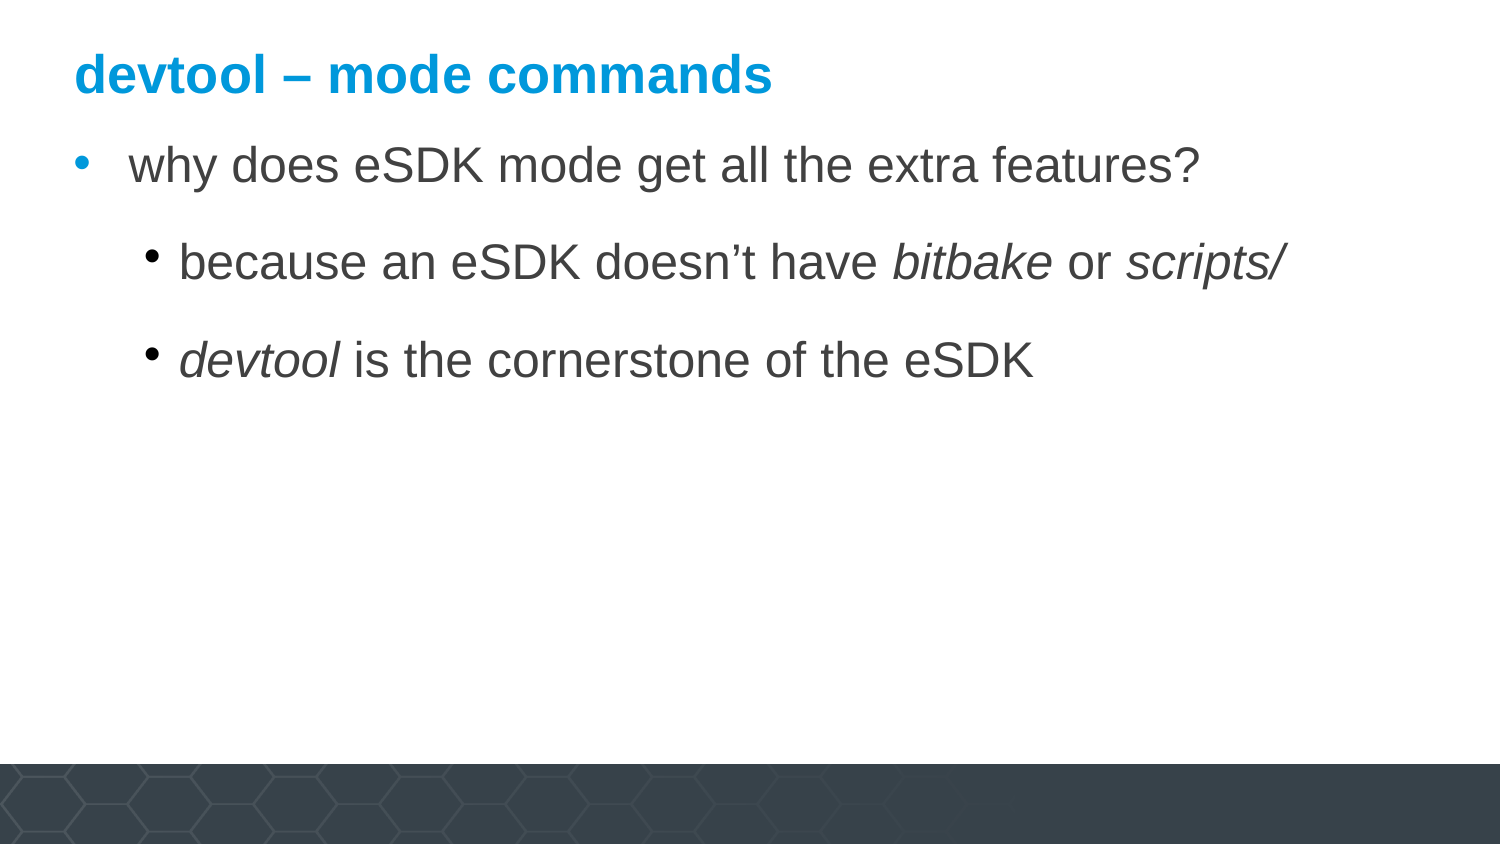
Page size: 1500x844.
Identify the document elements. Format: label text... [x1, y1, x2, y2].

text_box devtool – mode commands [74, 50, 1424, 159]
picture [0, 0, 1500, 844]
text_box why does eSDK mode get all the extra features? because an eSDK doesn’t have bitbake or scripts/ devtool is the cornerstone of the eSDK [72, 132, 1422, 738]
